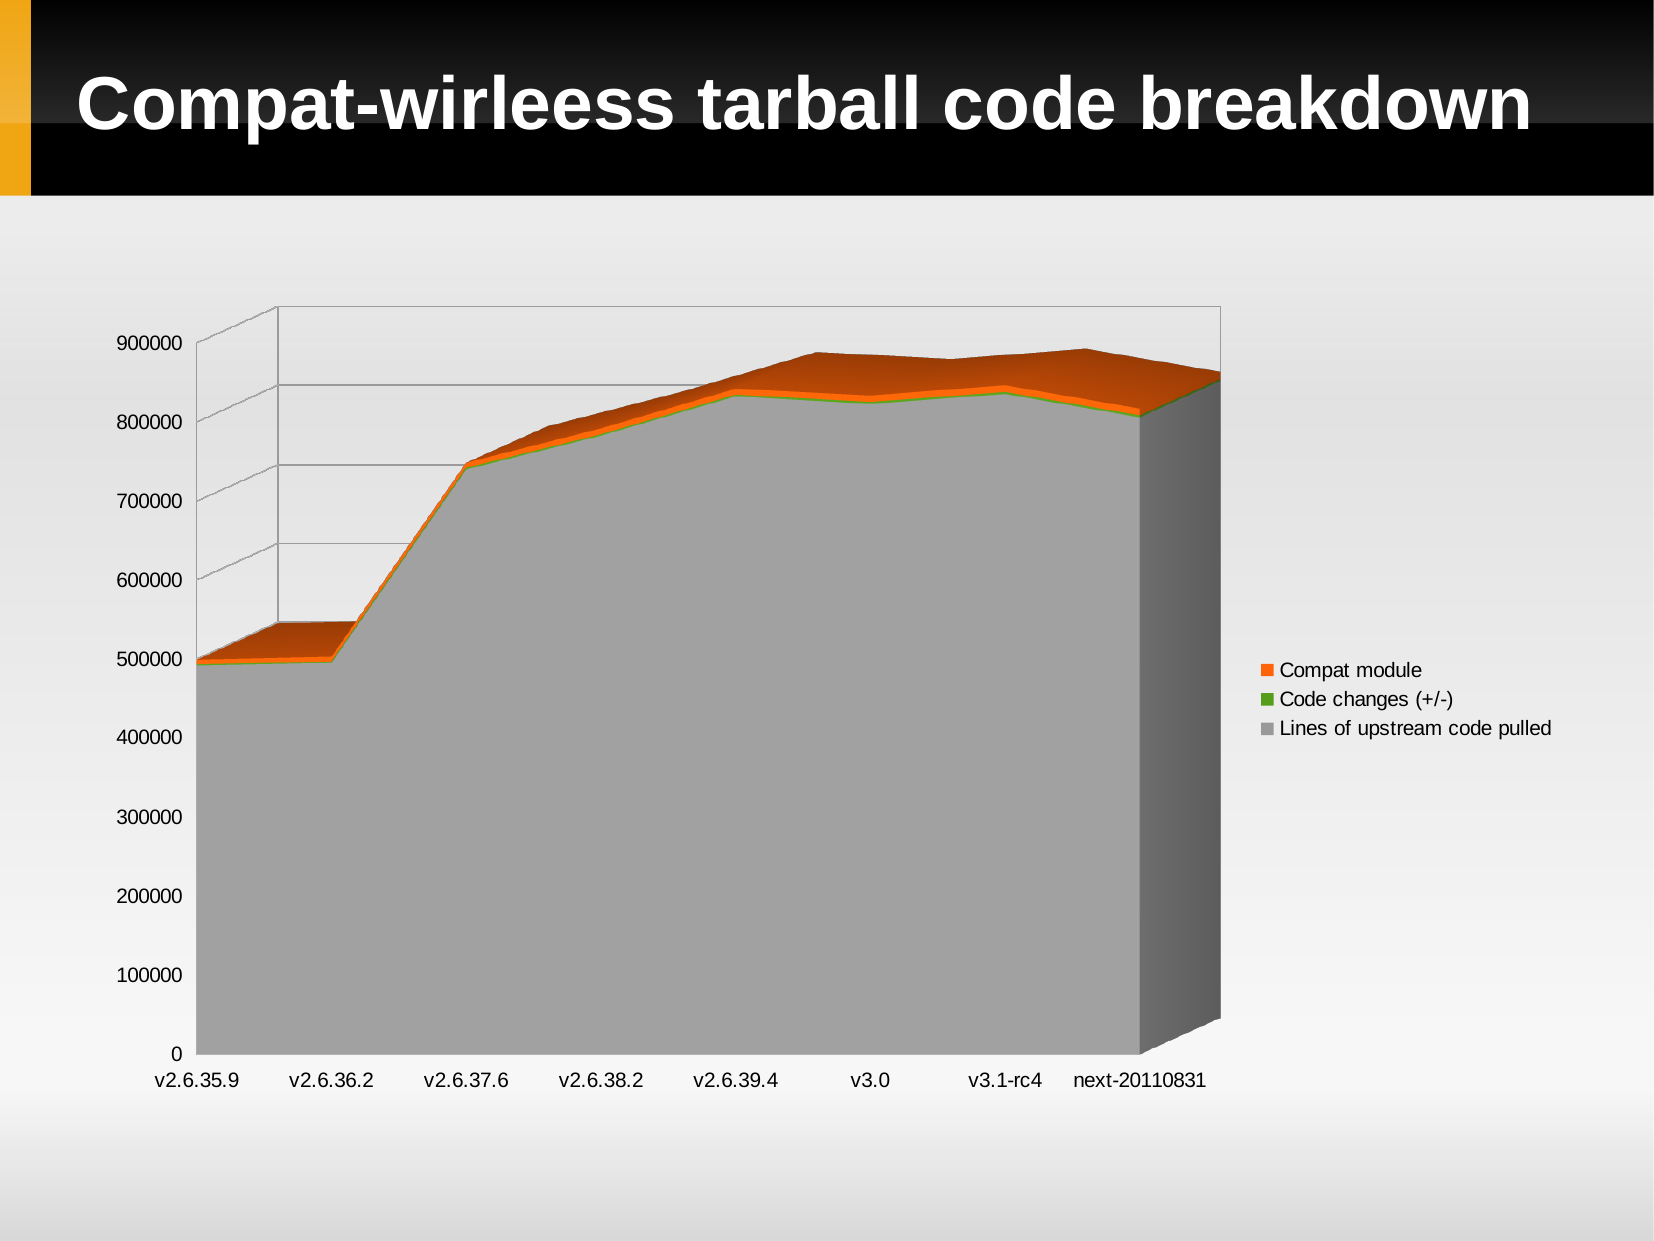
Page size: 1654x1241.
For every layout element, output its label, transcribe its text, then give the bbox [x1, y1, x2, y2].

picture [0, 0, 1654, 1241]
title Compat-wirleess tarball code breakdown [76, 0, 1565, 208]
chart [82, 290, 1571, 1109]
